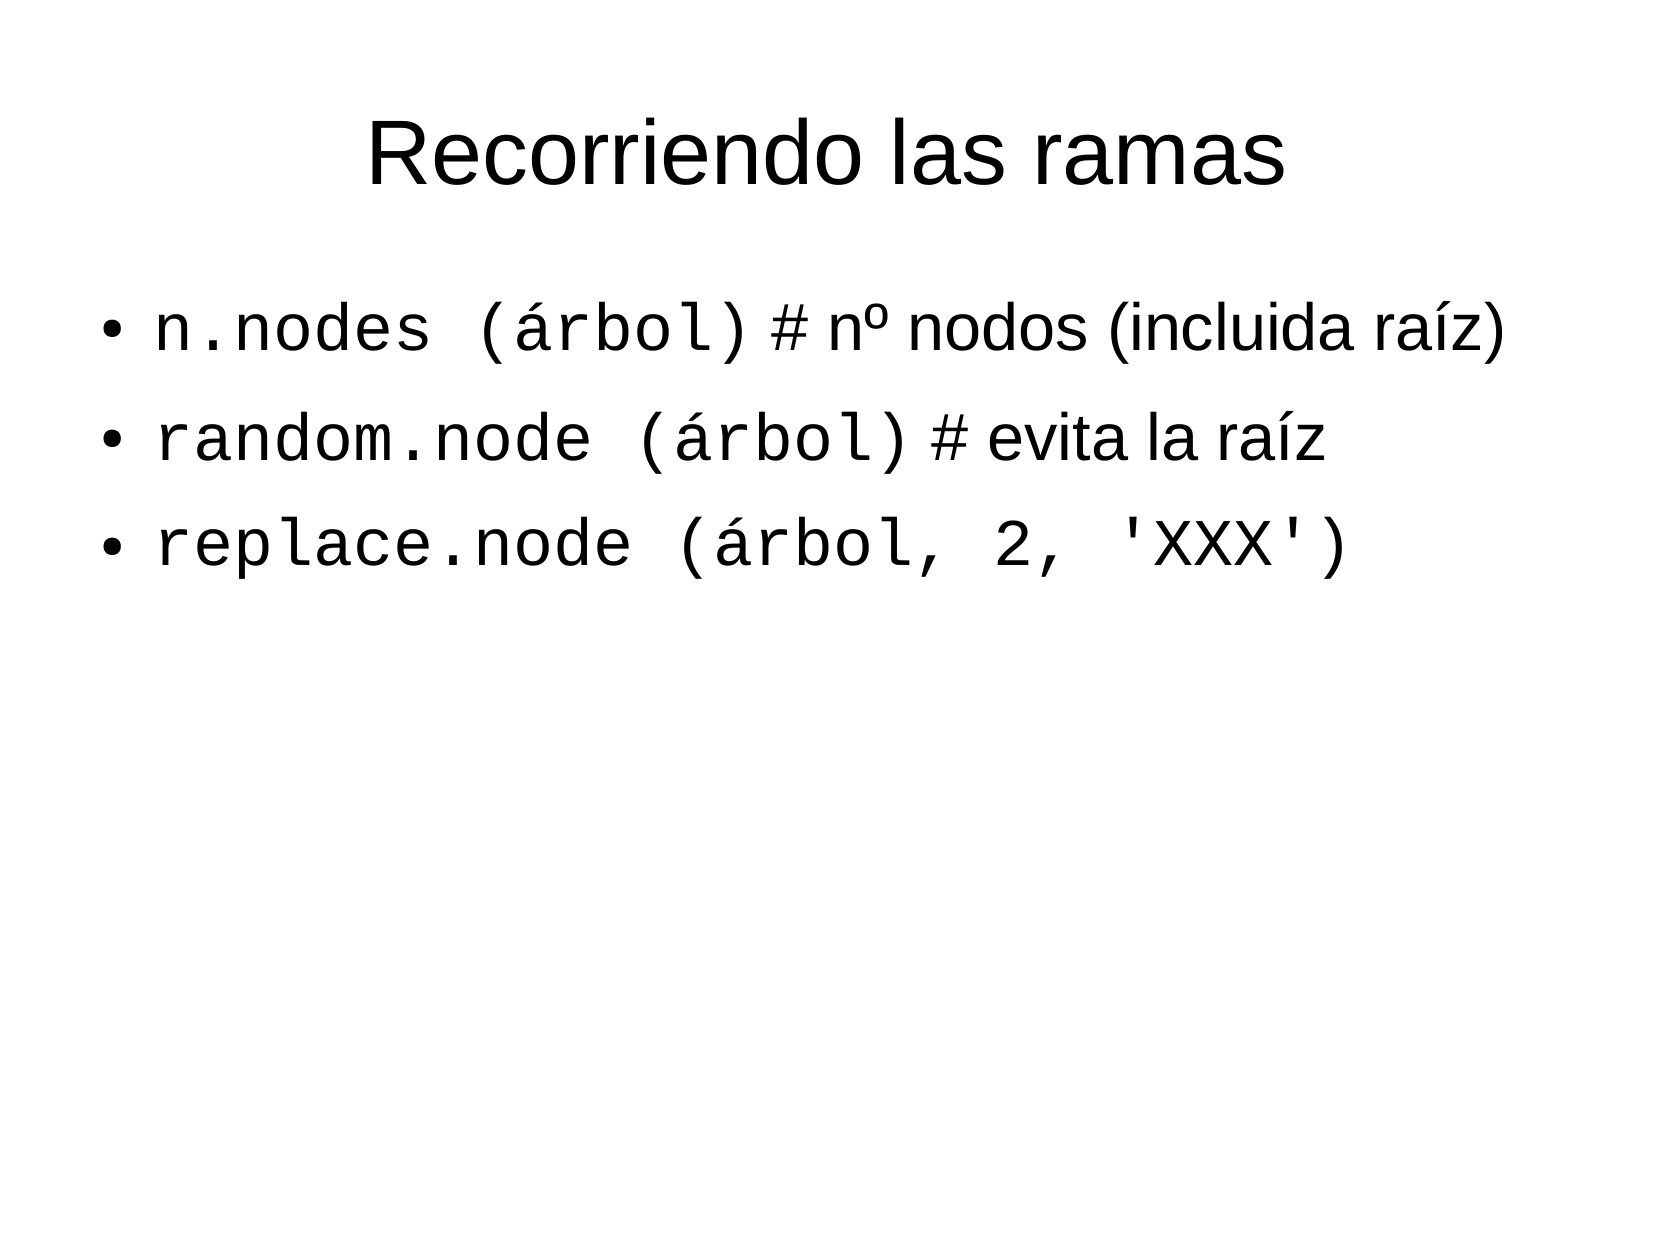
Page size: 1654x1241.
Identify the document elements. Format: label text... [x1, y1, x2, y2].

title Recorriendo las ramas [82, 49, 1571, 257]
list n.nodes (árbol) # nº nodos (incluida raíz) random.node (árbol) # evita la raíz replace.node (árbol, 2, 'XXX') [82, 290, 1571, 1010]
